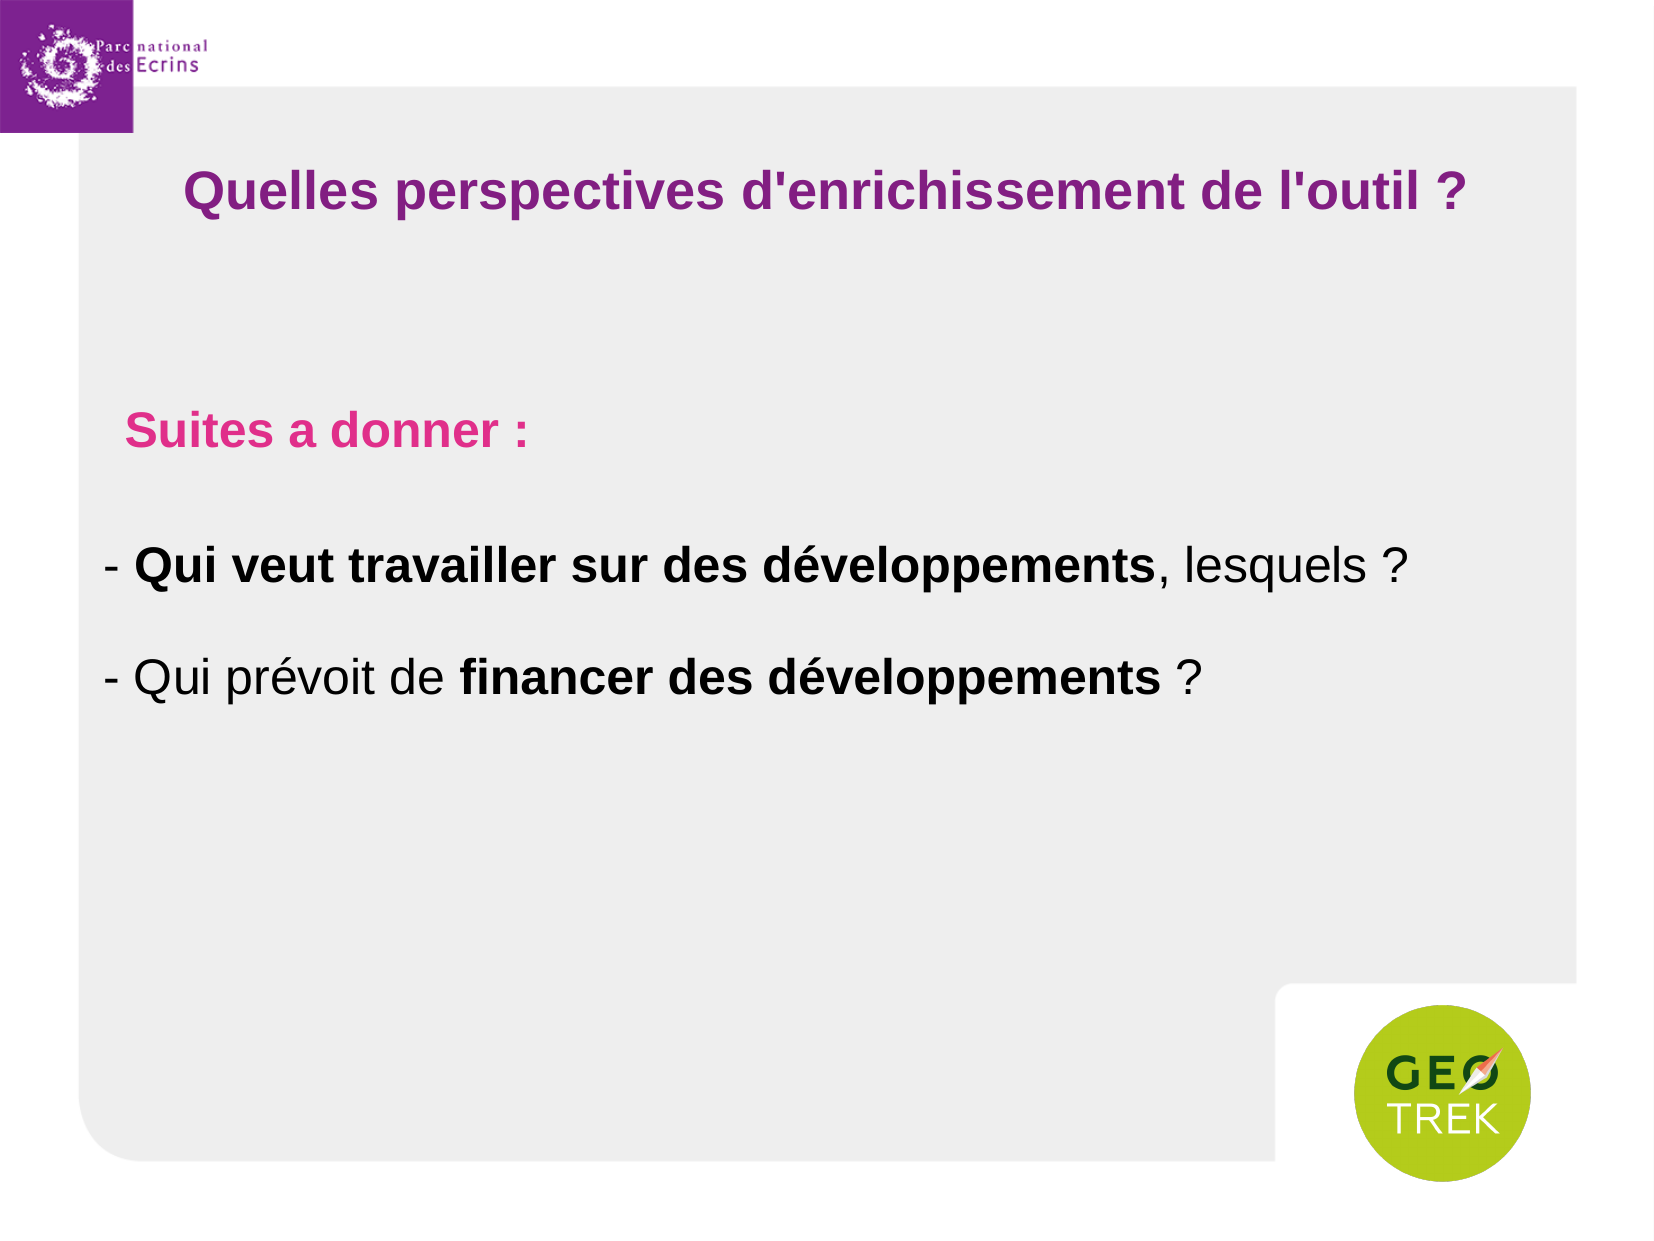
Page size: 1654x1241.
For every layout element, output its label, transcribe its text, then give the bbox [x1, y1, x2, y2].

picture [0, 0, 1654, 1241]
list Suites a donner : [82, 402, 1571, 1122]
title Quelles perspectives d'enrichissement de l'outil ? [82, 115, 1571, 266]
text_box - Qui veut travailler sur des développements, lesquels ? - Qui prévoit de financer des développements ? [88, 529, 1565, 1051]
